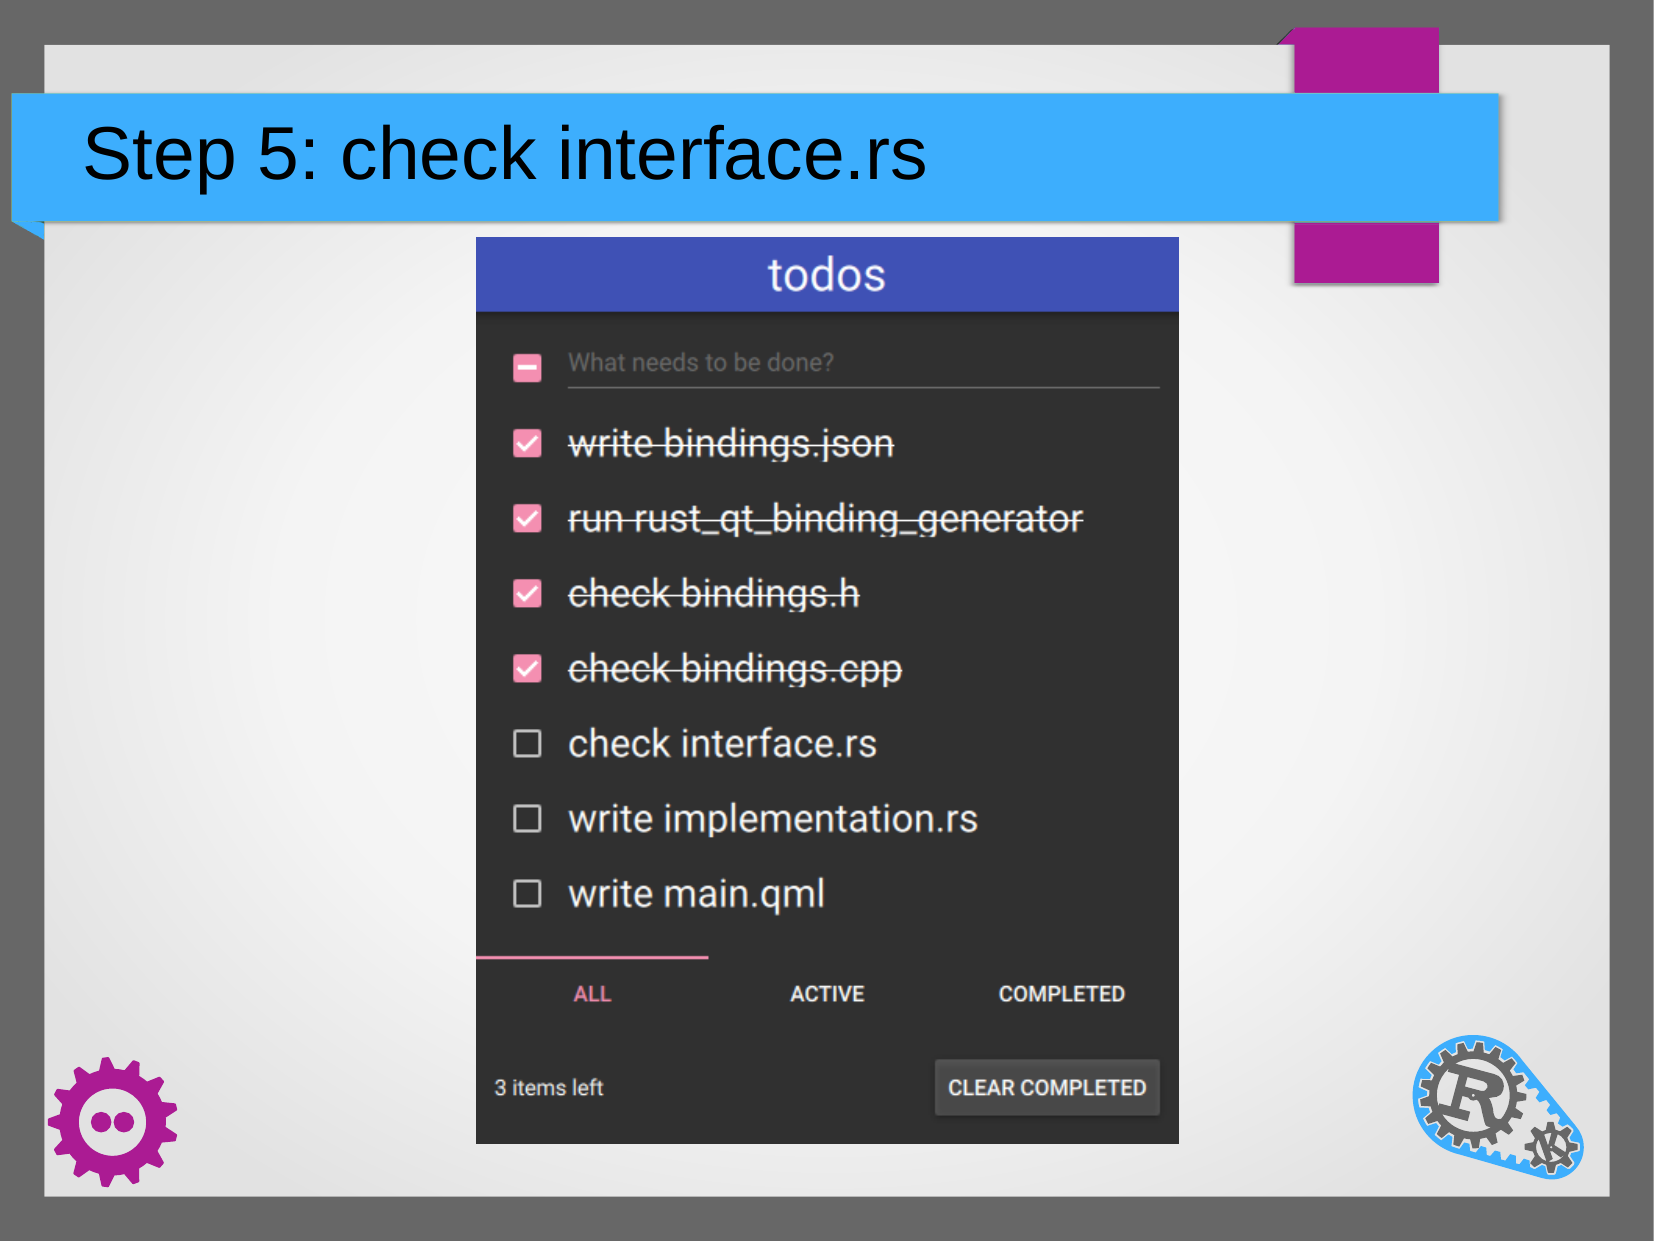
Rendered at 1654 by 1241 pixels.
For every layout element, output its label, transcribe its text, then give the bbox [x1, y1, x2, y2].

picture [0, 0, 1654, 1241]
title Step 5: check interface.rs [82, 94, 1264, 213]
